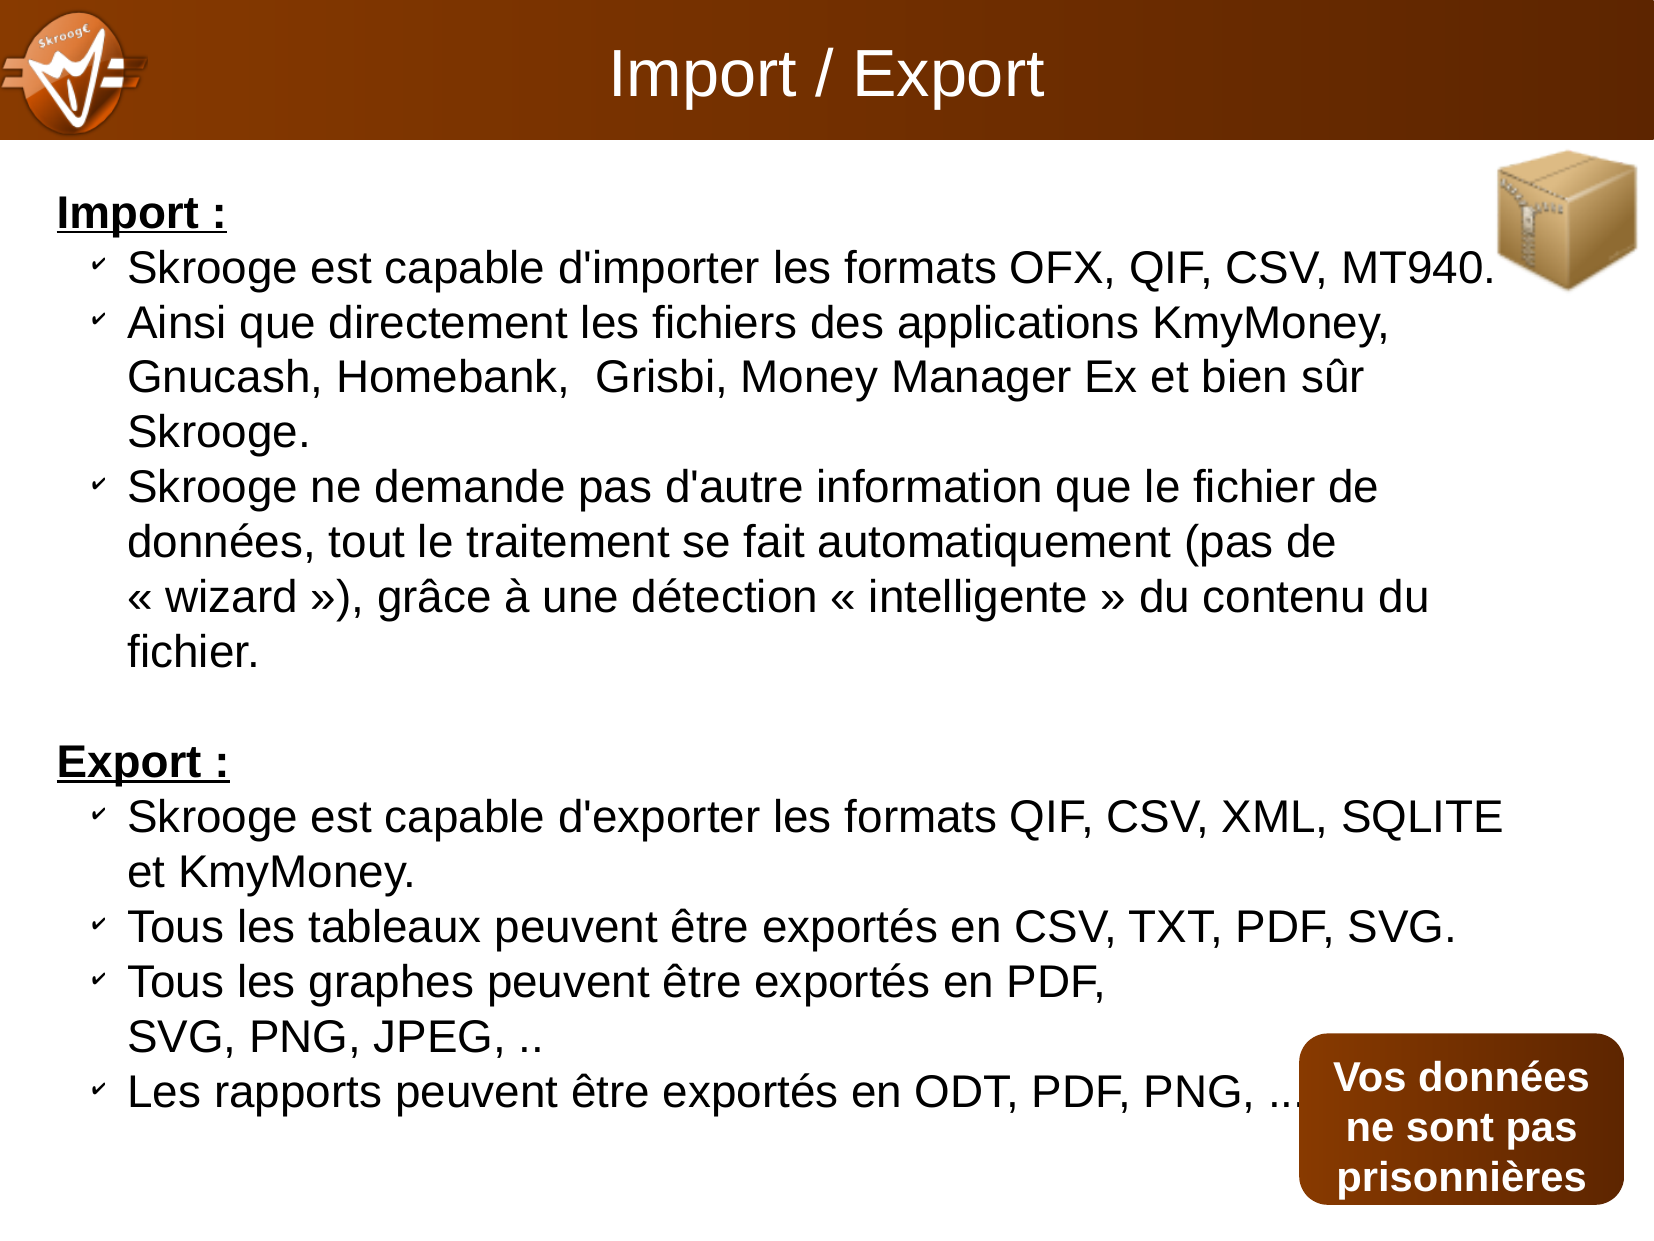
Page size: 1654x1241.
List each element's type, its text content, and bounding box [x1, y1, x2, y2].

text_box Vos données ne sont pas prisonnières [1299, 1033, 1625, 1205]
title Import / Export [148, 0, 1654, 140]
text_box Import : Skrooge est capable d'importer les formats OFX, QIF, CSV, MT940. Ainsi que directement les fichiers des applications KmyMoney, Gnucash, Homebank, Grisbi, Money Manager Ex et bien sûr Skrooge. Skrooge ne demande pas d'autre information que le fichier de données, tout le traitement se fait automatiquement (pas de « wizard »), grâce à une détection « intelligente » du contenu du fichier. Export : Skrooge est capable d'exporter les formats QIF, CSV, XML, SQLITE et KmyMoney. Tous les tableaux peuvent être exportés en CSV, TXT, PDF, SVG. Tous les graphes peuvent être exportés en PDF, SVG, PNG, JPEG, .. Les rapports peuvent être exportés en ODT, PDF, PNG, ... [41, 174, 1530, 1125]
picture [1494, 147, 1642, 296]
picture [0, 0, 148, 148]
